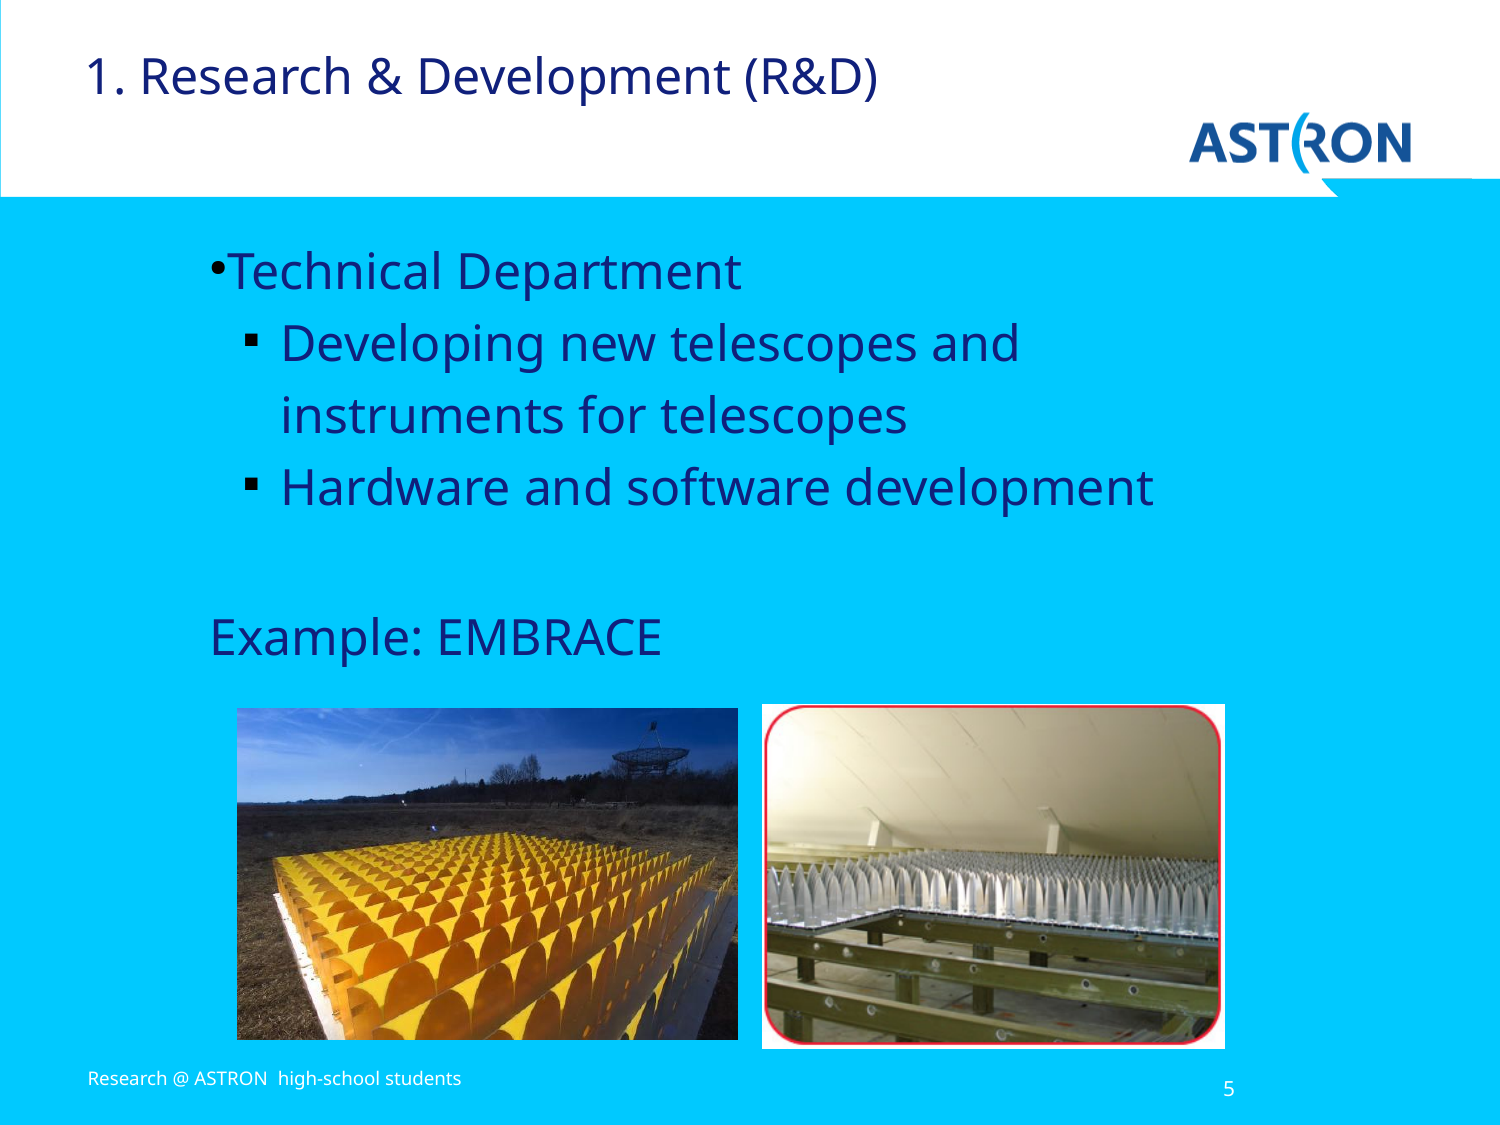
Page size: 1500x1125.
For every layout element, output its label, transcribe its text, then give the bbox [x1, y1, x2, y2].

picture [763, 705, 1224, 1048]
picture [0, 0, 1500, 196]
text_box <number> [1208, 1062, 1409, 1125]
text_box Example: EMBRACE [194, 597, 1436, 757]
text_box Research @ ASTRON high-school students [87, 1062, 1055, 1125]
text_box Technical Department Developing new telescopes and instruments for telescopes Hardware and software development [194, 220, 1223, 523]
picture [238, 757, 737, 1039]
text_box 1. Research & Development (R&D) [69, 37, 1075, 173]
